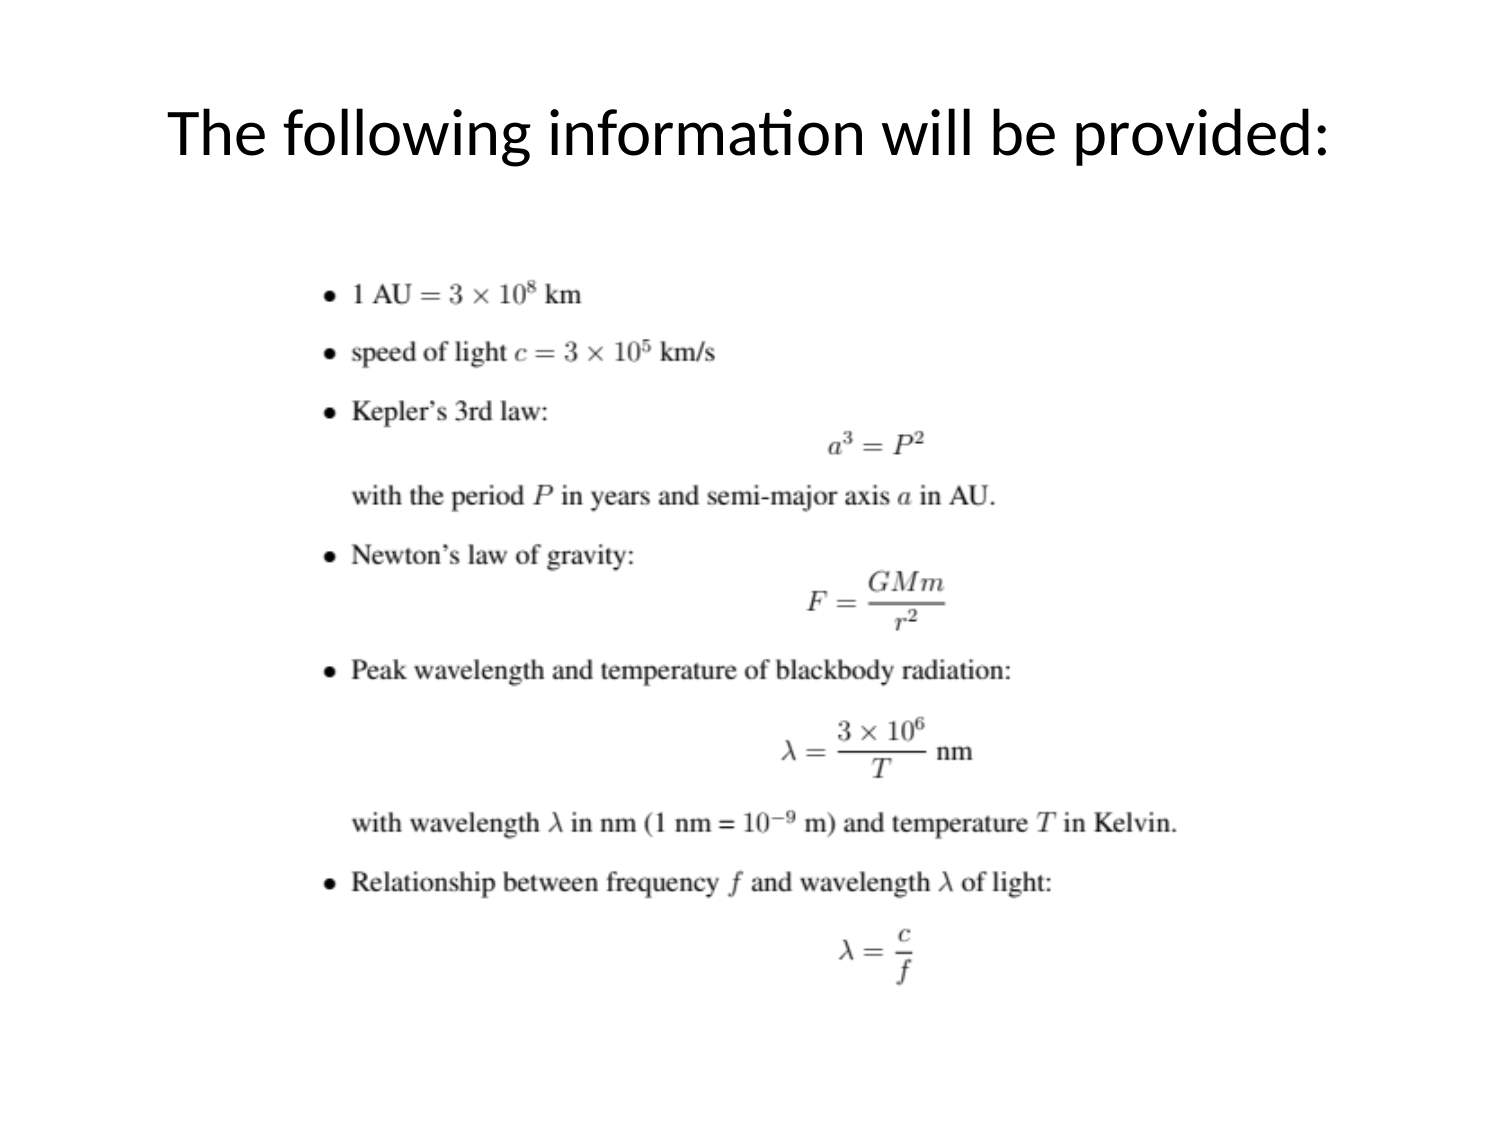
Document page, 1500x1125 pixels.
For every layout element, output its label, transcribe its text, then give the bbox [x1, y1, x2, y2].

title The following information will be provided: [75, 45, 1425, 233]
picture [109, 249, 1500, 1016]
